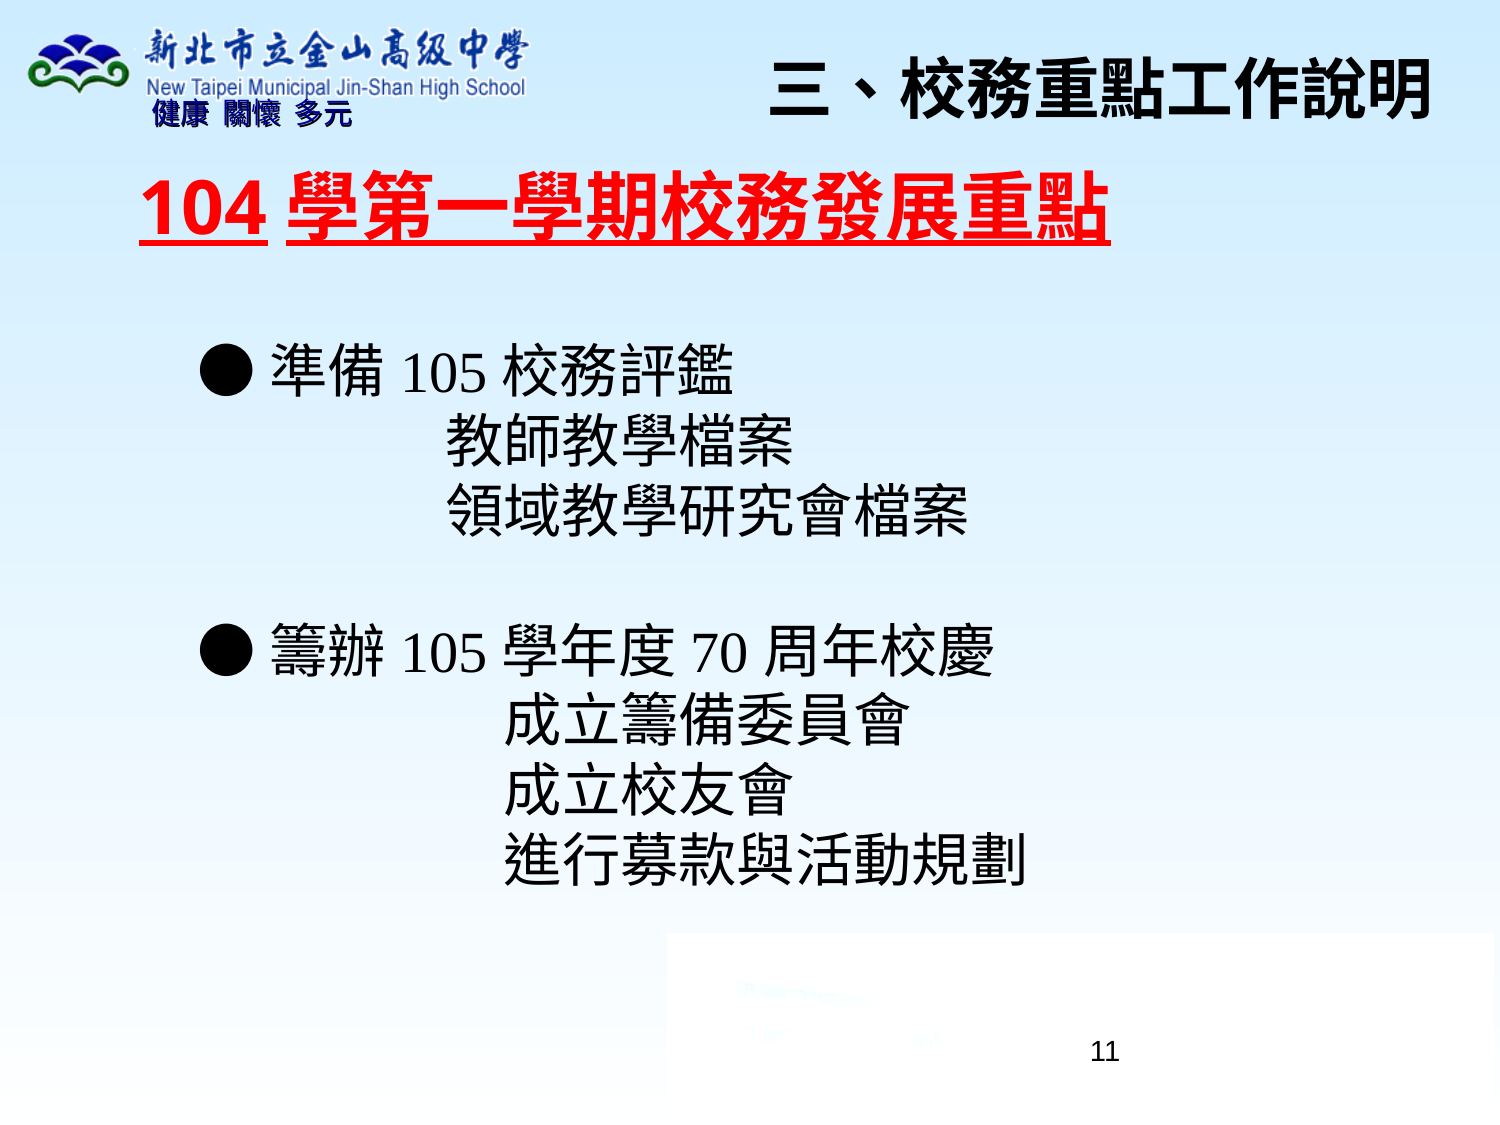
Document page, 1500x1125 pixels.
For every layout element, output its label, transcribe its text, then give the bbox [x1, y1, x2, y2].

text_box 104學第一學期校務發展重點 [124, 152, 1139, 257]
text_box [1074, 1024, 1426, 1103]
text_box 三、校務重點工作說明 [751, 39, 1449, 134]
text_box ●準備105校務評鑑 教師教學檔案 領域教學研究會檔案 ●籌辦105學年度70周年校慶 成立籌備委員會 成立校友會 進行募款與活動規劃 [182, 326, 1080, 1041]
